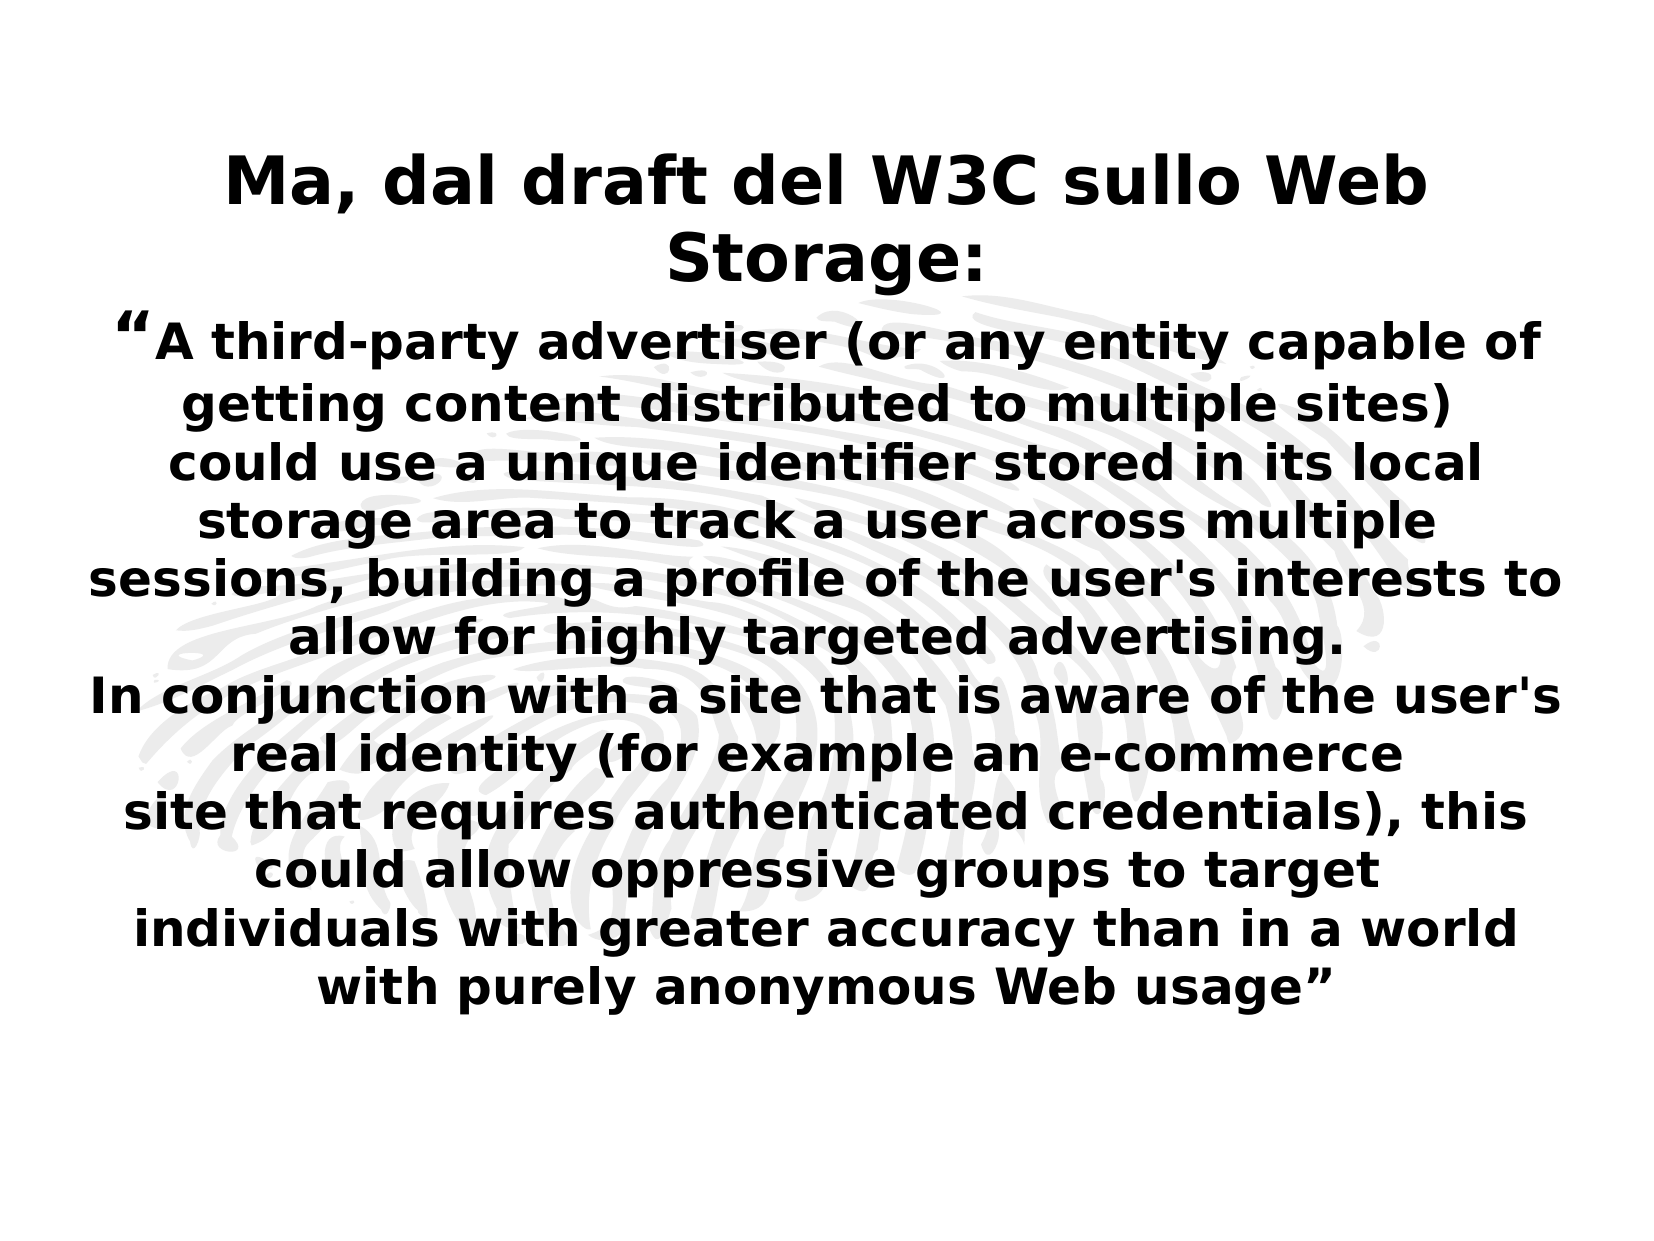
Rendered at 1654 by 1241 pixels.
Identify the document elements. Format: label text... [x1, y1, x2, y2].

subtitle Ma, dal draft del W3C sullo Web Storage: “A third-party advertiser (or any entity capable of getting content distributed to multiple sites) could use a unique identifier stored in its local storage area to track a user across multiple sessions, building a profile of the user's interests to allow for highly targeted advertising. In conjunction with a site that is aware of the user's real identity (for example an e-commerce site that requires authenticated credentials), this could allow oppressive groups to target individuals with greater accuracy than in a world with purely anonymous Web usage” [82, 56, 1571, 1102]
